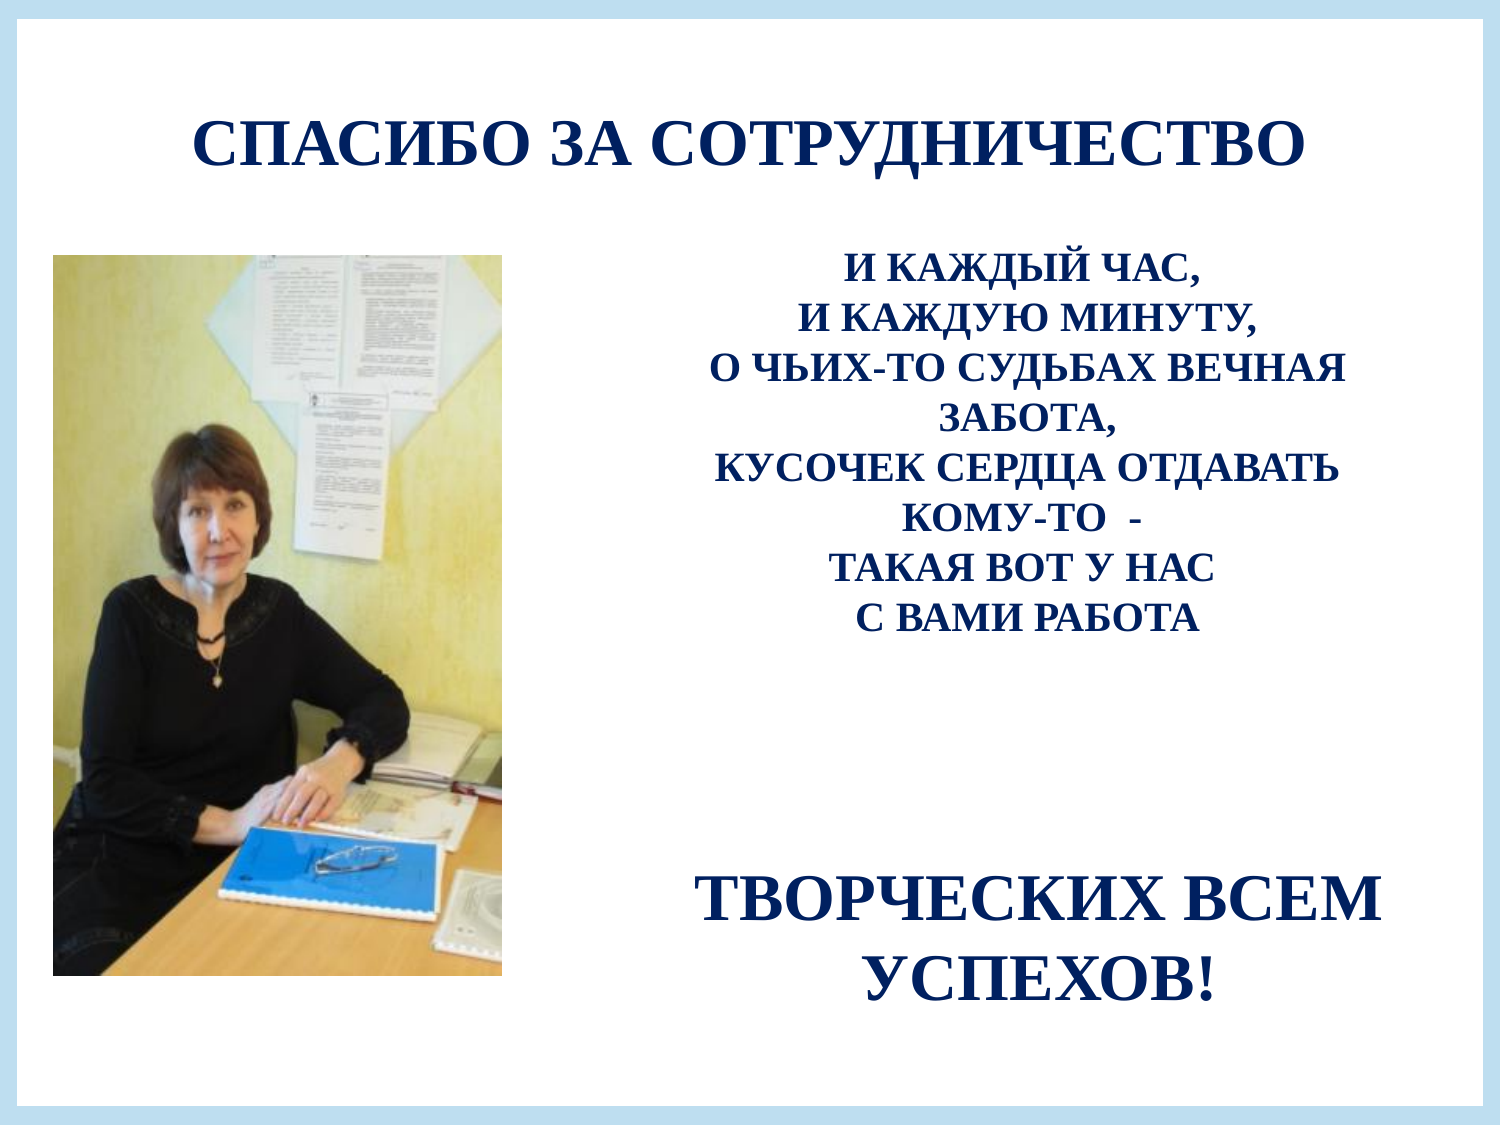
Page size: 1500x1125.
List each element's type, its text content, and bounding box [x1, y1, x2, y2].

text_box И КАЖДЫЙ ЧАС, И КАЖДУЮ МИНУТУ, О ЧЬИХ-ТО СУДЬБАХ ВЕЧНАЯ ЗАБОТА, КУСОЧЕК СЕРДЦА ОТДАВАТЬ КОМУ-ТО - ТАКАЯ ВОТ У НАС С ВАМИ РАБОТА [643, 231, 1412, 651]
title СПАСИБО ЗА СОТРУДНИЧЕСТВО [75, 45, 1426, 233]
text_box ТВОРЧЕСКИХ ВСЕМ УСПЕХОВ! [655, 846, 1424, 1023]
picture [17, 19, 1483, 1106]
